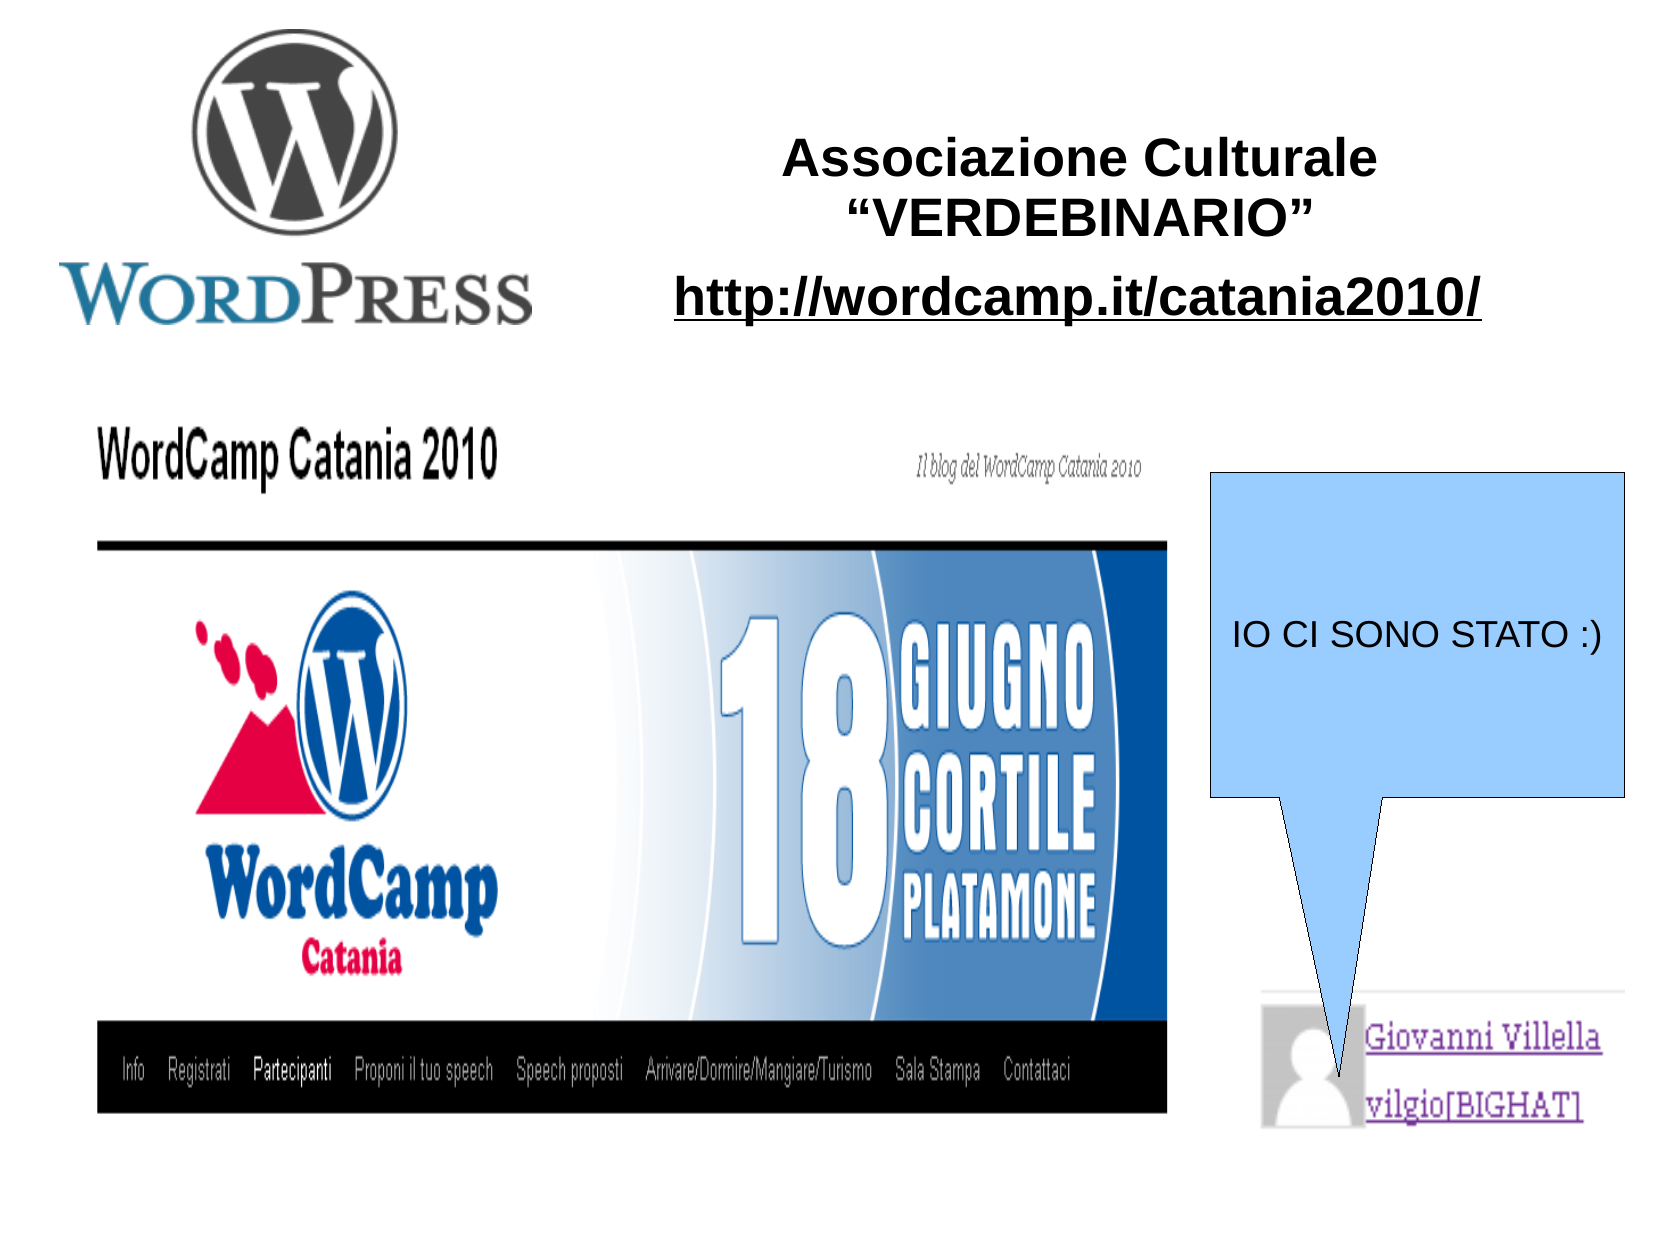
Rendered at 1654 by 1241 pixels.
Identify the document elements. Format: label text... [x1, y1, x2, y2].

picture [1240, 974, 1625, 1152]
picture [59, 29, 532, 325]
picture [78, 354, 1182, 1152]
text_box http://wordcamp.it/catania2010/ [620, 265, 1536, 389]
text_box IO CI SONO STATO :) [1210, 472, 1625, 1077]
title Associazione Culturale “VERDEBINARIO” [590, 50, 1571, 325]
